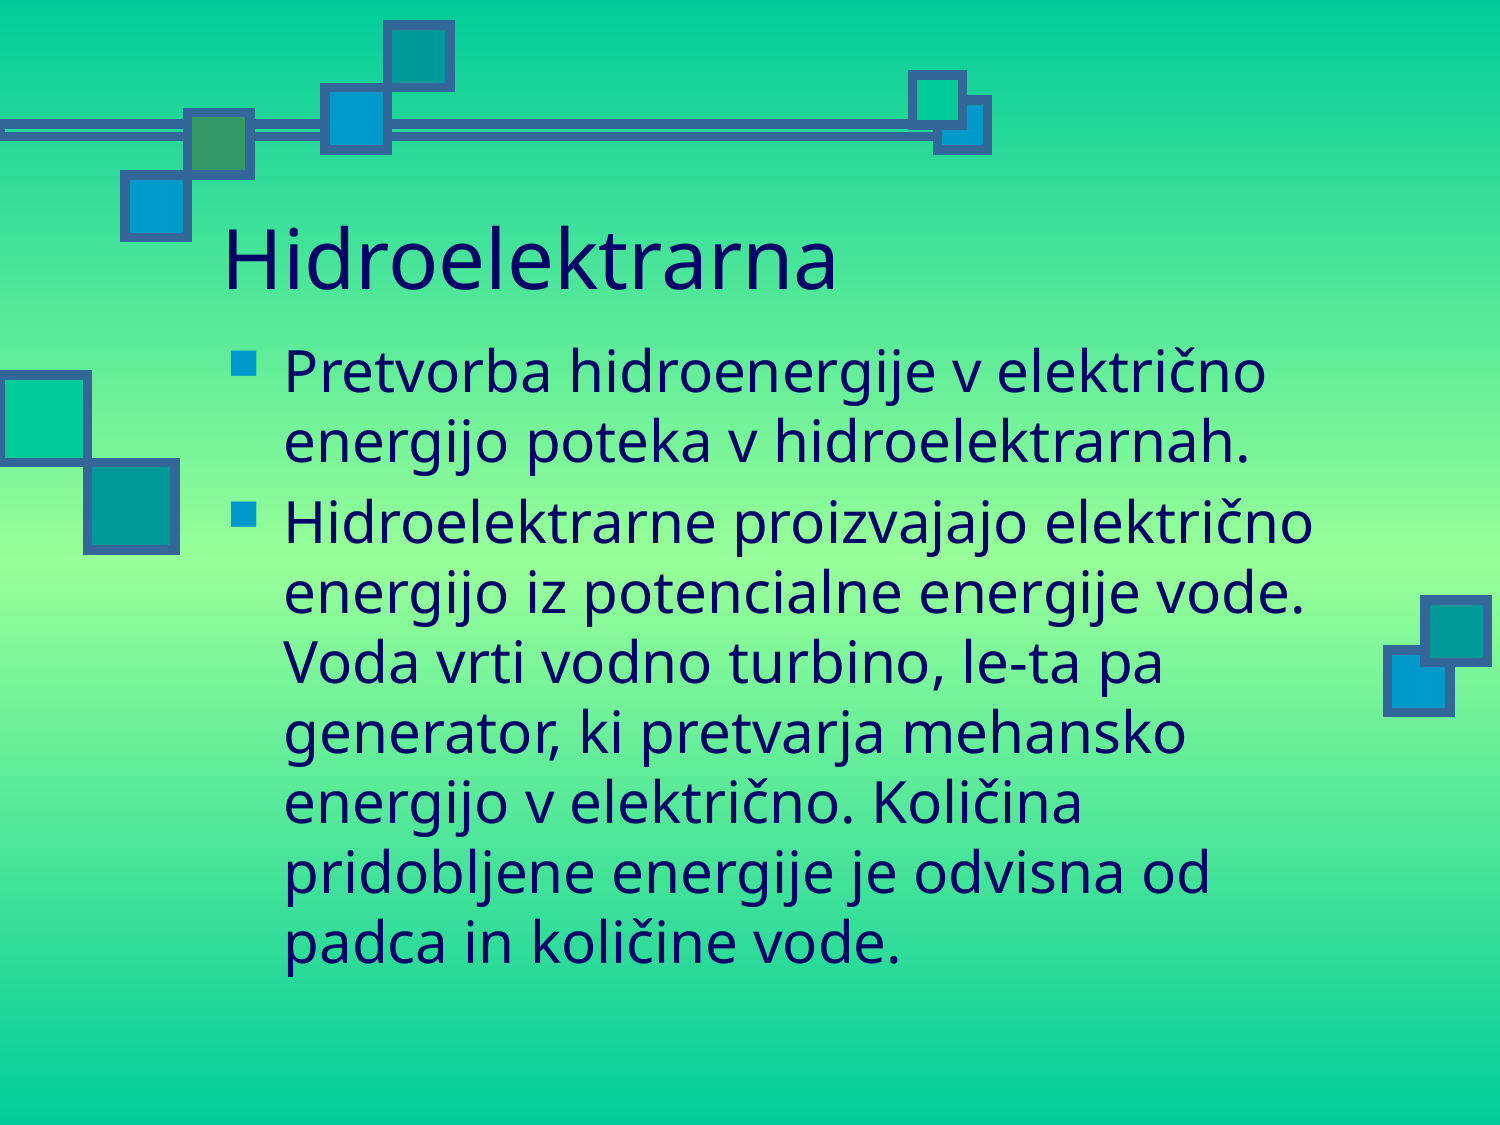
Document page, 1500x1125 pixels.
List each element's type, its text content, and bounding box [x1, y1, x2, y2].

title Hidroelektrarna [206, 137, 1369, 375]
list Pretvorba hidroenergije v električno energijo poteka v hidroelektrarnah. Hidroelektrarne proizvajajo električno energijo iz potencialne energije vode. Voda vrti vodno turbino, le-ta pa generator, ki pretvarja mehansko energijo v električno. Količina pridobljene energije je odvisna od padca in količine vode. [212, 326, 1375, 1013]
